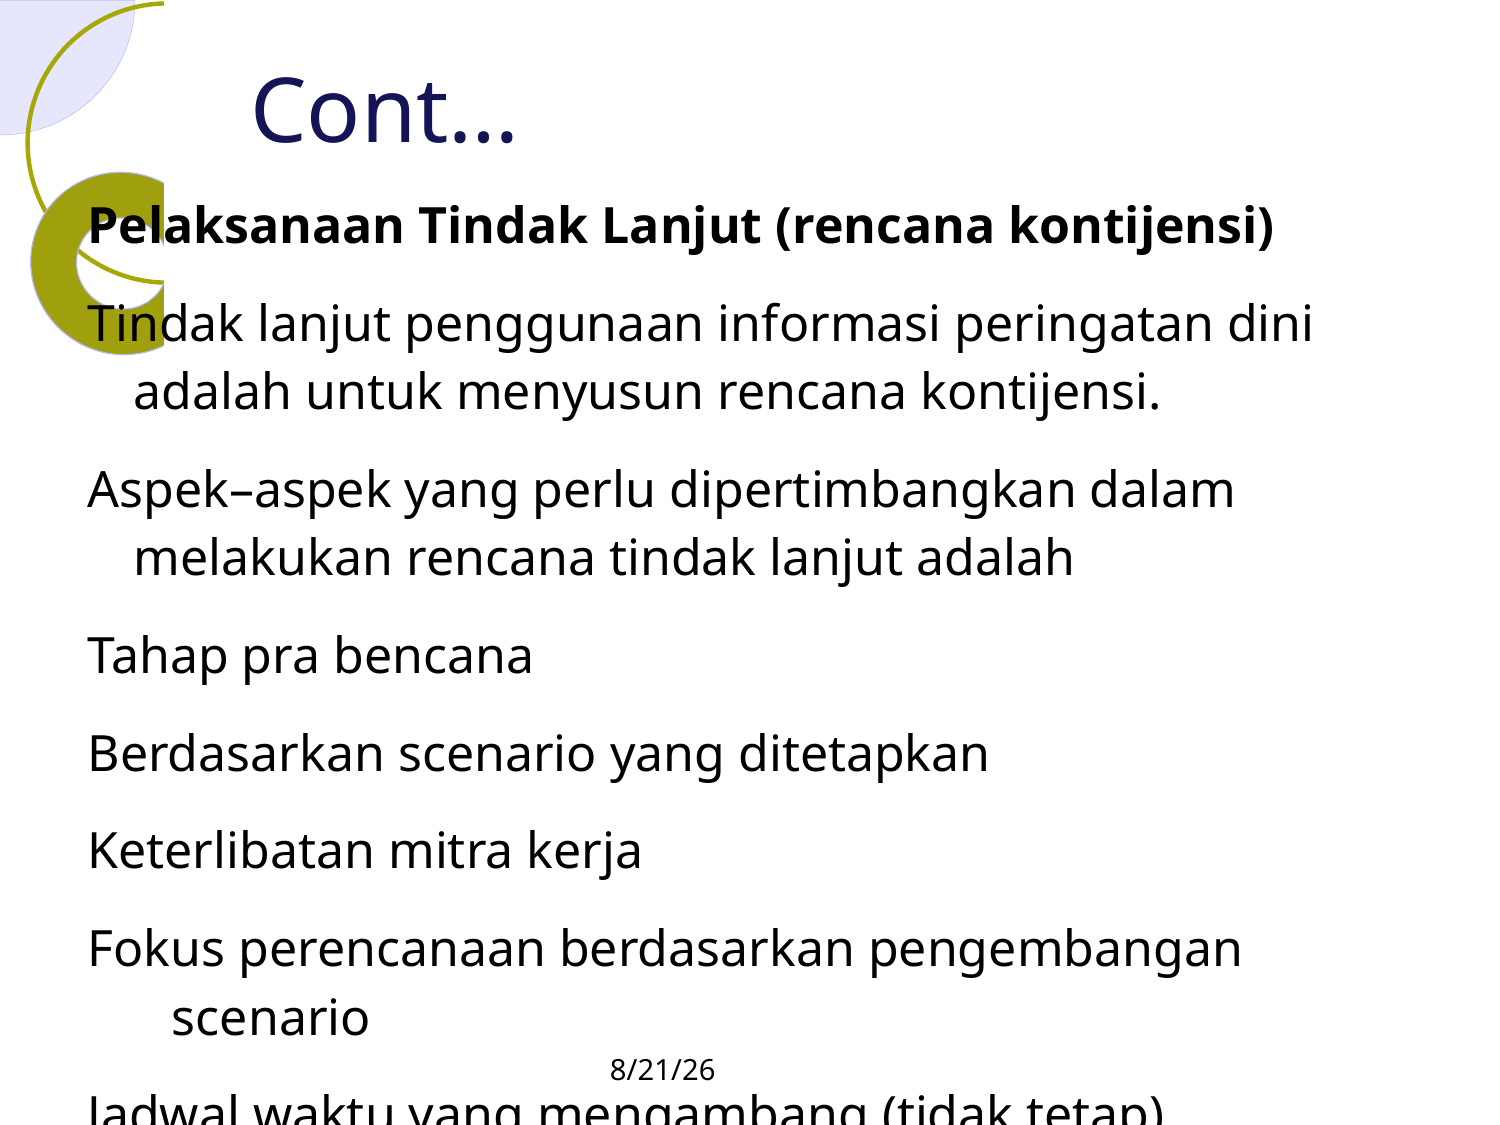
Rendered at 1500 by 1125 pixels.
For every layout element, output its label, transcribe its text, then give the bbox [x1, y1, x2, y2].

list Pelaksanaan Tindak Lanjut (rencana kontijensi) Tindak lanjut penggunaan informasi peringatan dini adalah untuk menyusun rencana kontijensi. Aspek–aspek yang perlu dipertimbangkan dalam melakukan rencana tindak lanjut adalah Tahap pra bencana Berdasarkan scenario yang ditetapkan Keterlibatan mitra kerja Fokus perencanaan berdasarkan pengembangan scenario Jadwal waktu yang mengambang (tidak tetap) [59, 174, 1466, 1045]
title Cont… [235, 0, 1466, 174]
